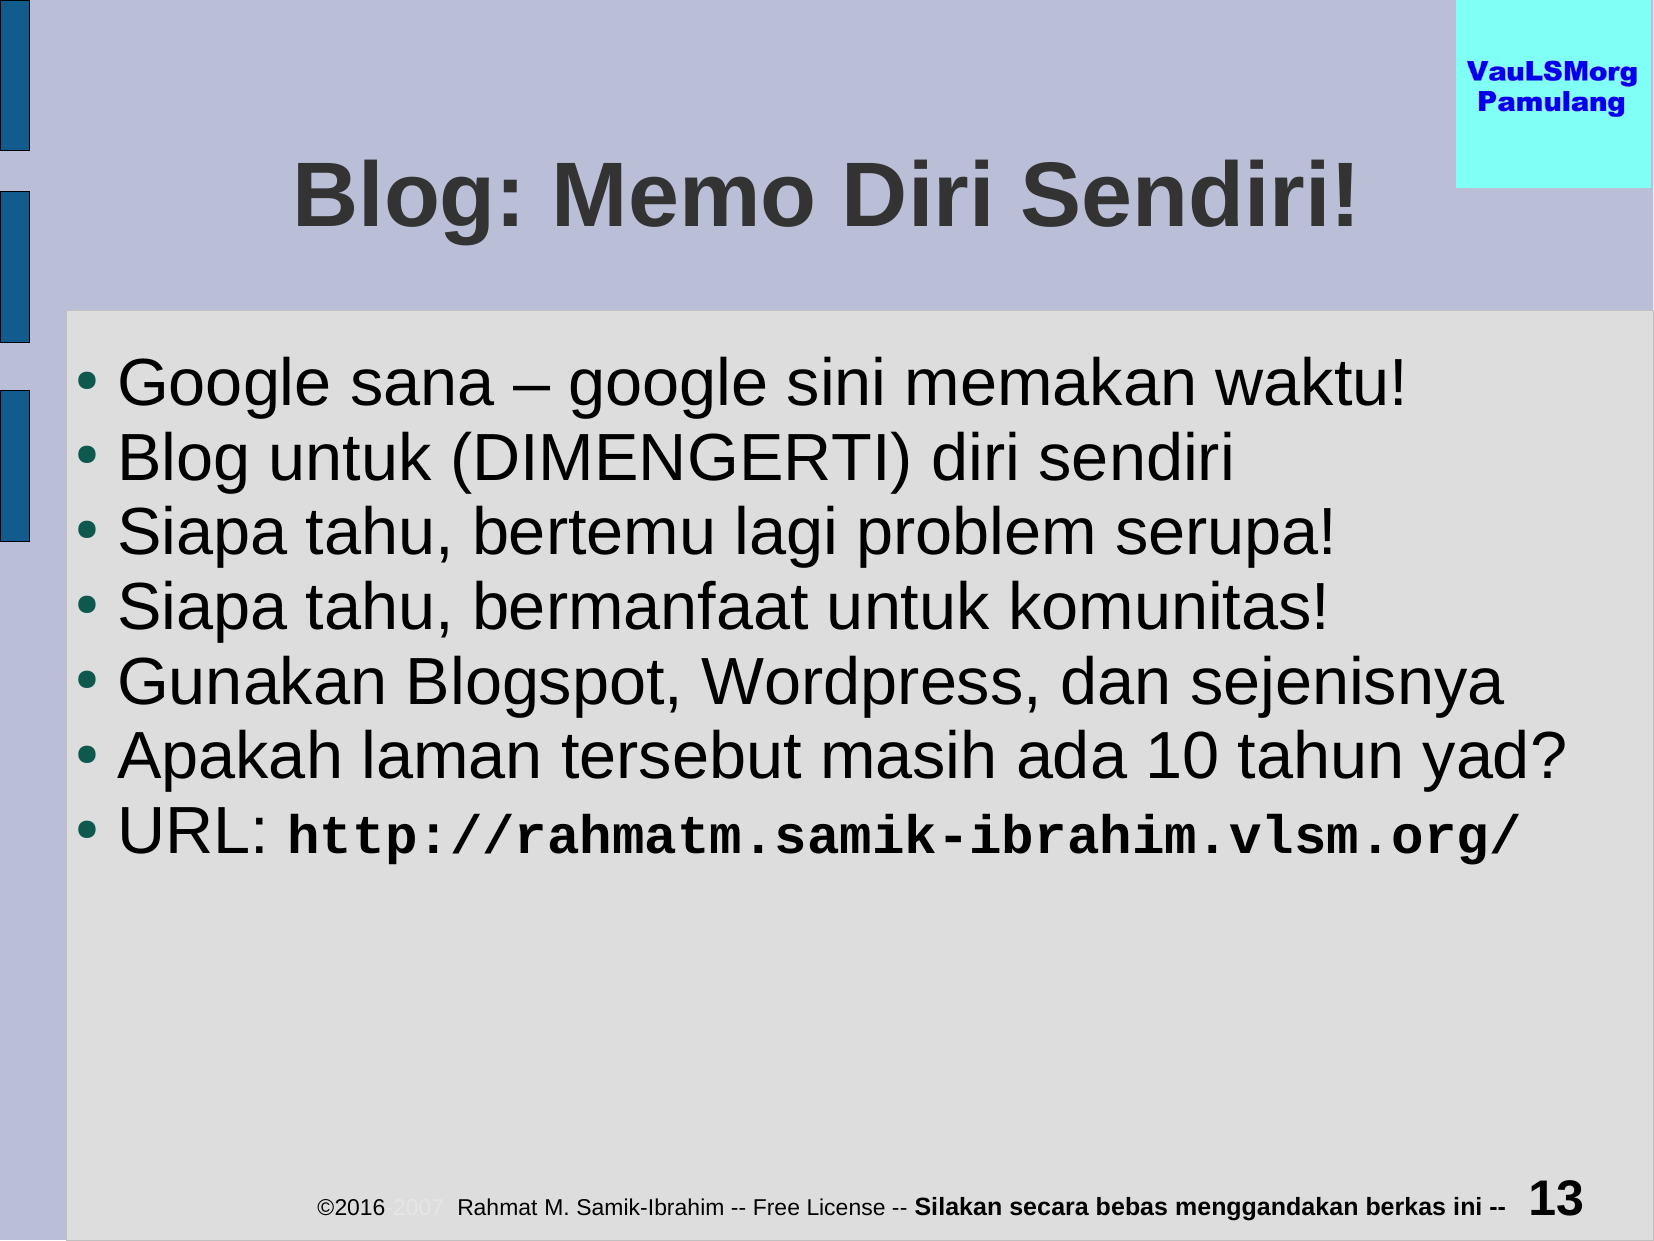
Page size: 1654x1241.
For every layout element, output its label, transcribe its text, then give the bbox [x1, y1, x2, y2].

list Google sana – google sini memakan waktu! Blog untuk (DIMENGERTI) diri sendiri Siapa tahu, bertemu lagi problem serupa! Siapa tahu, bermanfaat untuk komunitas! Gunakan Blogspot, Wordpress, dan sejenisnya Apakah laman tersebut masih ada 10 tahun yad? URL: http://rahmatm.samik-ibrahim.vlsm.org/ [75, 344, 1613, 1065]
title Blog: Memo Diri Sendiri! [121, 91, 1534, 299]
picture [1456, 0, 1651, 188]
